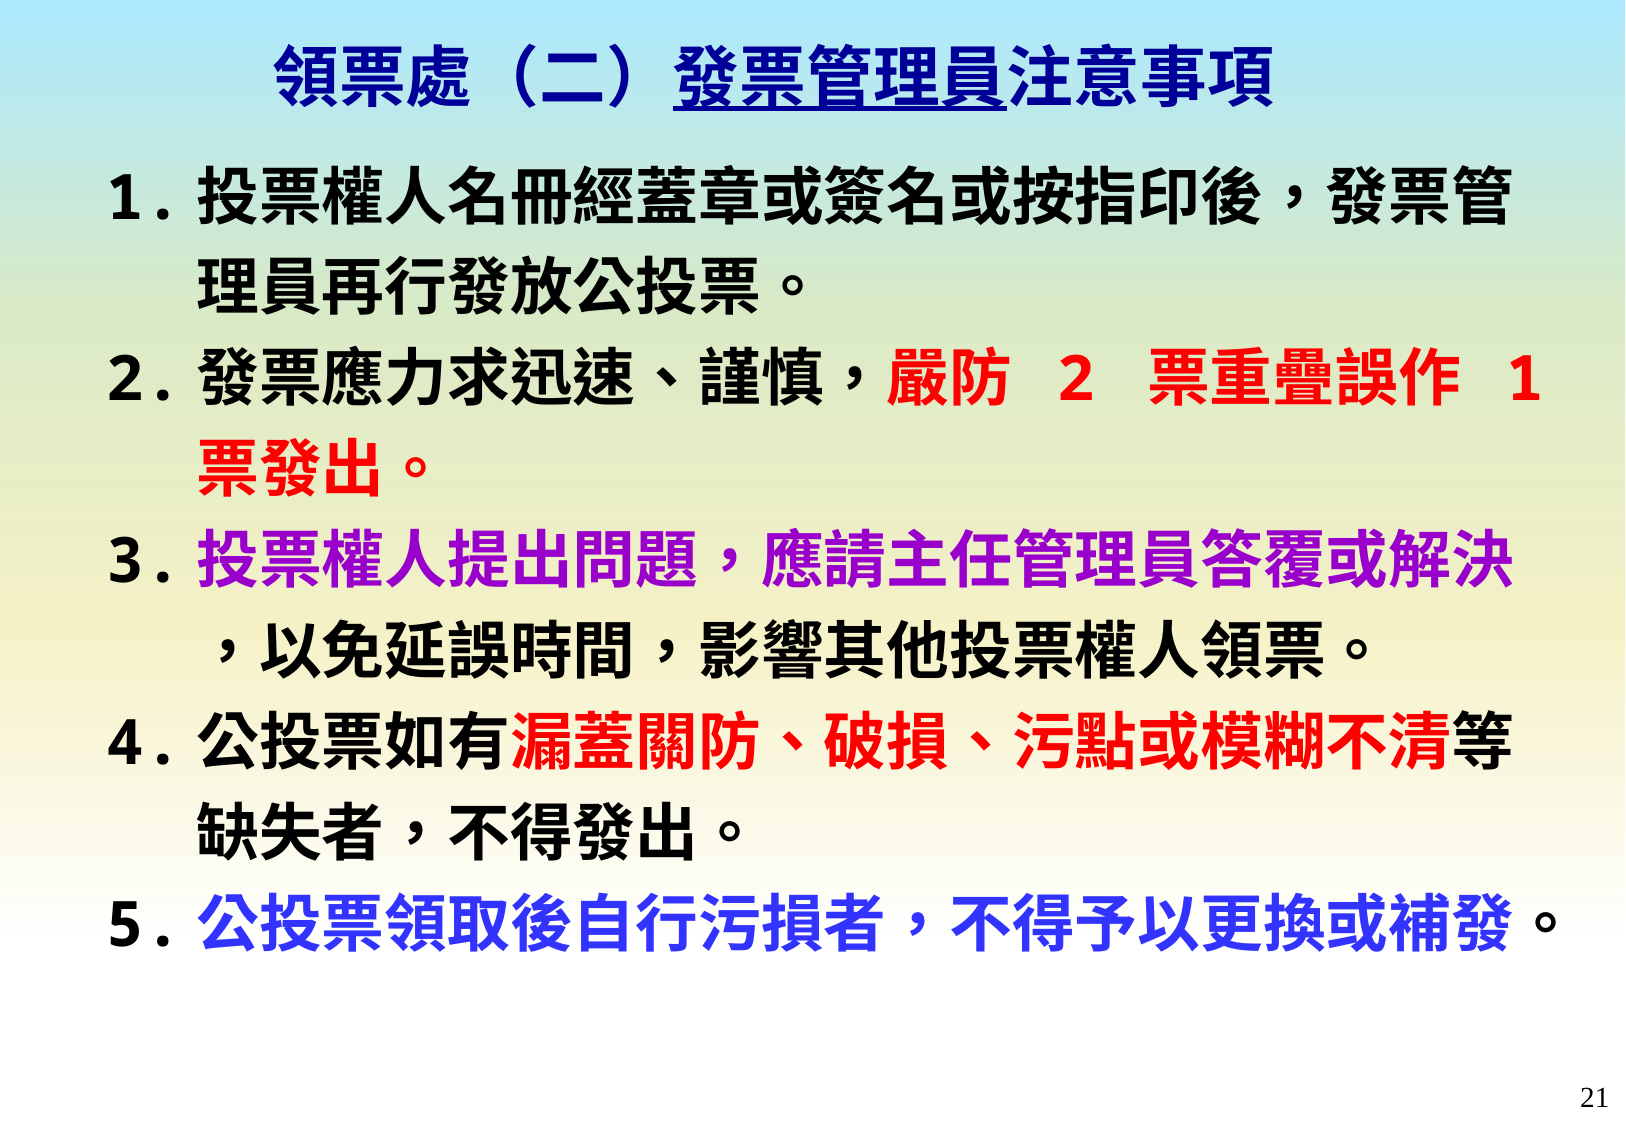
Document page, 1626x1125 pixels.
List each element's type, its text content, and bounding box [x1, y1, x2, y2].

title 領票處（二）發票管理員注意事項 [102, 18, 1444, 131]
text_box 21 [1285, 1070, 1625, 1125]
list 1.投票權人名冊經蓋章或簽名或按指印後，發票管 理員再行發放公投票。 2.發票應力求迅速、謹慎，嚴防 2 票重疊誤作 1 票發出。 3.投票權人提出問題，應請主任管理員答覆或解決 ，以免延誤時間，影響其他投票權人領票。 4.公投票如有漏蓋關防、破損、污點或模糊不清等 缺失者，不得發出。 5.公投票領取後自行污損者，不得予以更換或補發。 [91, 148, 1593, 1012]
picture [0, 0, 1626, 1125]
